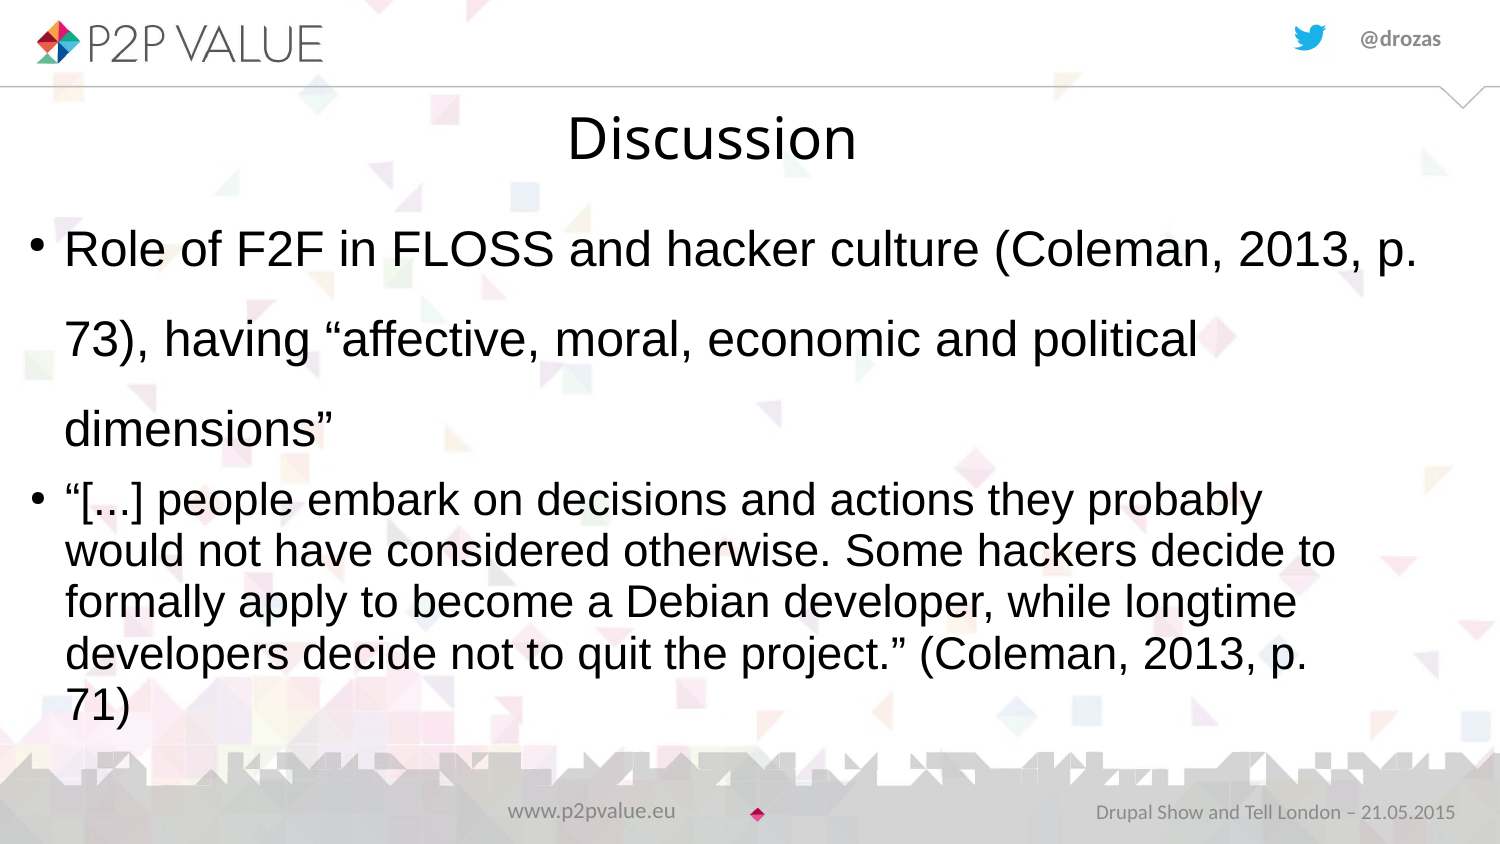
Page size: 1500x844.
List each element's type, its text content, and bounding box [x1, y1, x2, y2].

text_box www.p2pvalue.eu [501, 791, 720, 829]
title Discussion [60, 92, 1366, 180]
text_box Drupal Show and Tell London – 21.05.2015 [777, 788, 1470, 834]
text_box @drozas [1333, 15, 1455, 60]
subtitle Role of F2F in FLOSS and hacker culture (Coleman, 2013, p. 73), having “affective, moral, economic and political dimensions” [15, 180, 1496, 511]
picture [0, 0, 1500, 844]
text_box “[...] people embark on decisions and actions they probably would not have considered otherwise. Some hackers decide to formally apply to become a Debian developer, while longtime developers decide not to quit the project.” (Coleman, 2013, p. 71) [15, 466, 1396, 791]
